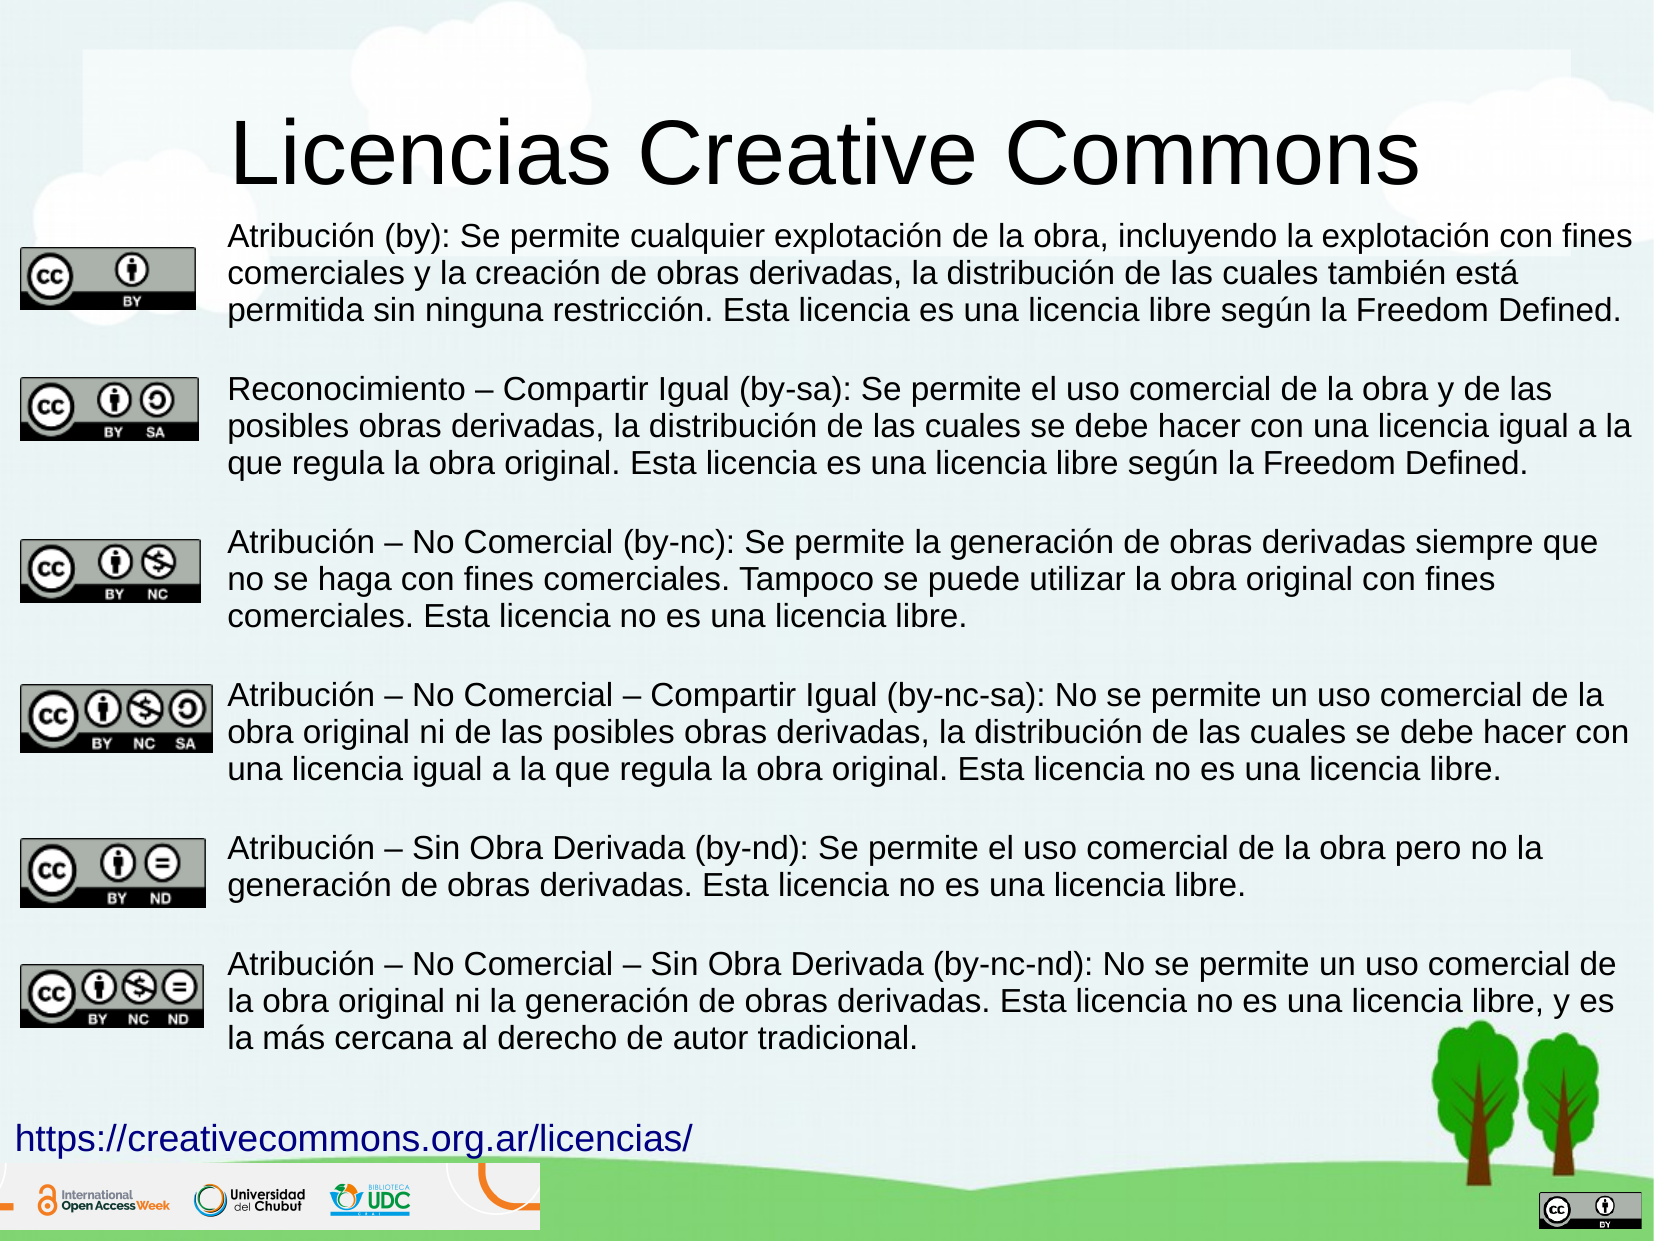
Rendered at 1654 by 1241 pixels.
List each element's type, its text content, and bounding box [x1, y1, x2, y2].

text_box https://creativecommons.org.ar/licencias/ [0, 1110, 1387, 1168]
picture [0, 0, 1654, 1110]
text_box Atribución (by): Se permite cualquier explotación de la obra, incluyendo la explotación con fines comerciales y la creación de obras derivadas, la distribución de las cuales también está permitida sin ninguna restricción. Esta licencia es una licencia libre según la Freedom Defined. Reconocimiento – Compartir Igual (by-sa): Se permite el uso comercial de la obra y de las posibles obras derivadas, la distribución de las cuales se debe hacer con una licencia igual a la que regula la obra original. Esta licencia es una licencia libre según la Freedom Defined. Atribución – No Comercial (by-nc): Se permite la generación de obras derivadas siempre que no se haga con fines comerciales. Tampoco se puede utilizar la obra original con fines comerciales. Esta licencia no es una licencia libre. Atribución – No Comercial – Compartir Igual (by-nc-sa): No se permite un uso comercial de la obra original ni de las posibles obras derivadas, la distribución de las cuales se debe hacer con una licencia igual a la que regula la obra original. Esta licencia no es una licencia libre. Atribución – Sin Obra Derivada (by-nd): Se permite el uso comercial de la obra pero no la generación de obras derivadas. Esta licencia no es una licencia libre. Atribución – No Comercial – Sin Obra Derivada (by-nc-nd): No se permite un uso comercial de la obra original ni la generación de obras derivadas. Esta licencia no es una licencia libre, y es la más cercana al derecho de autor tradicional. [212, 209, 1654, 1241]
picture [0, 1168, 212, 1241]
title Licencias Creative Commons [82, 49, 1571, 257]
